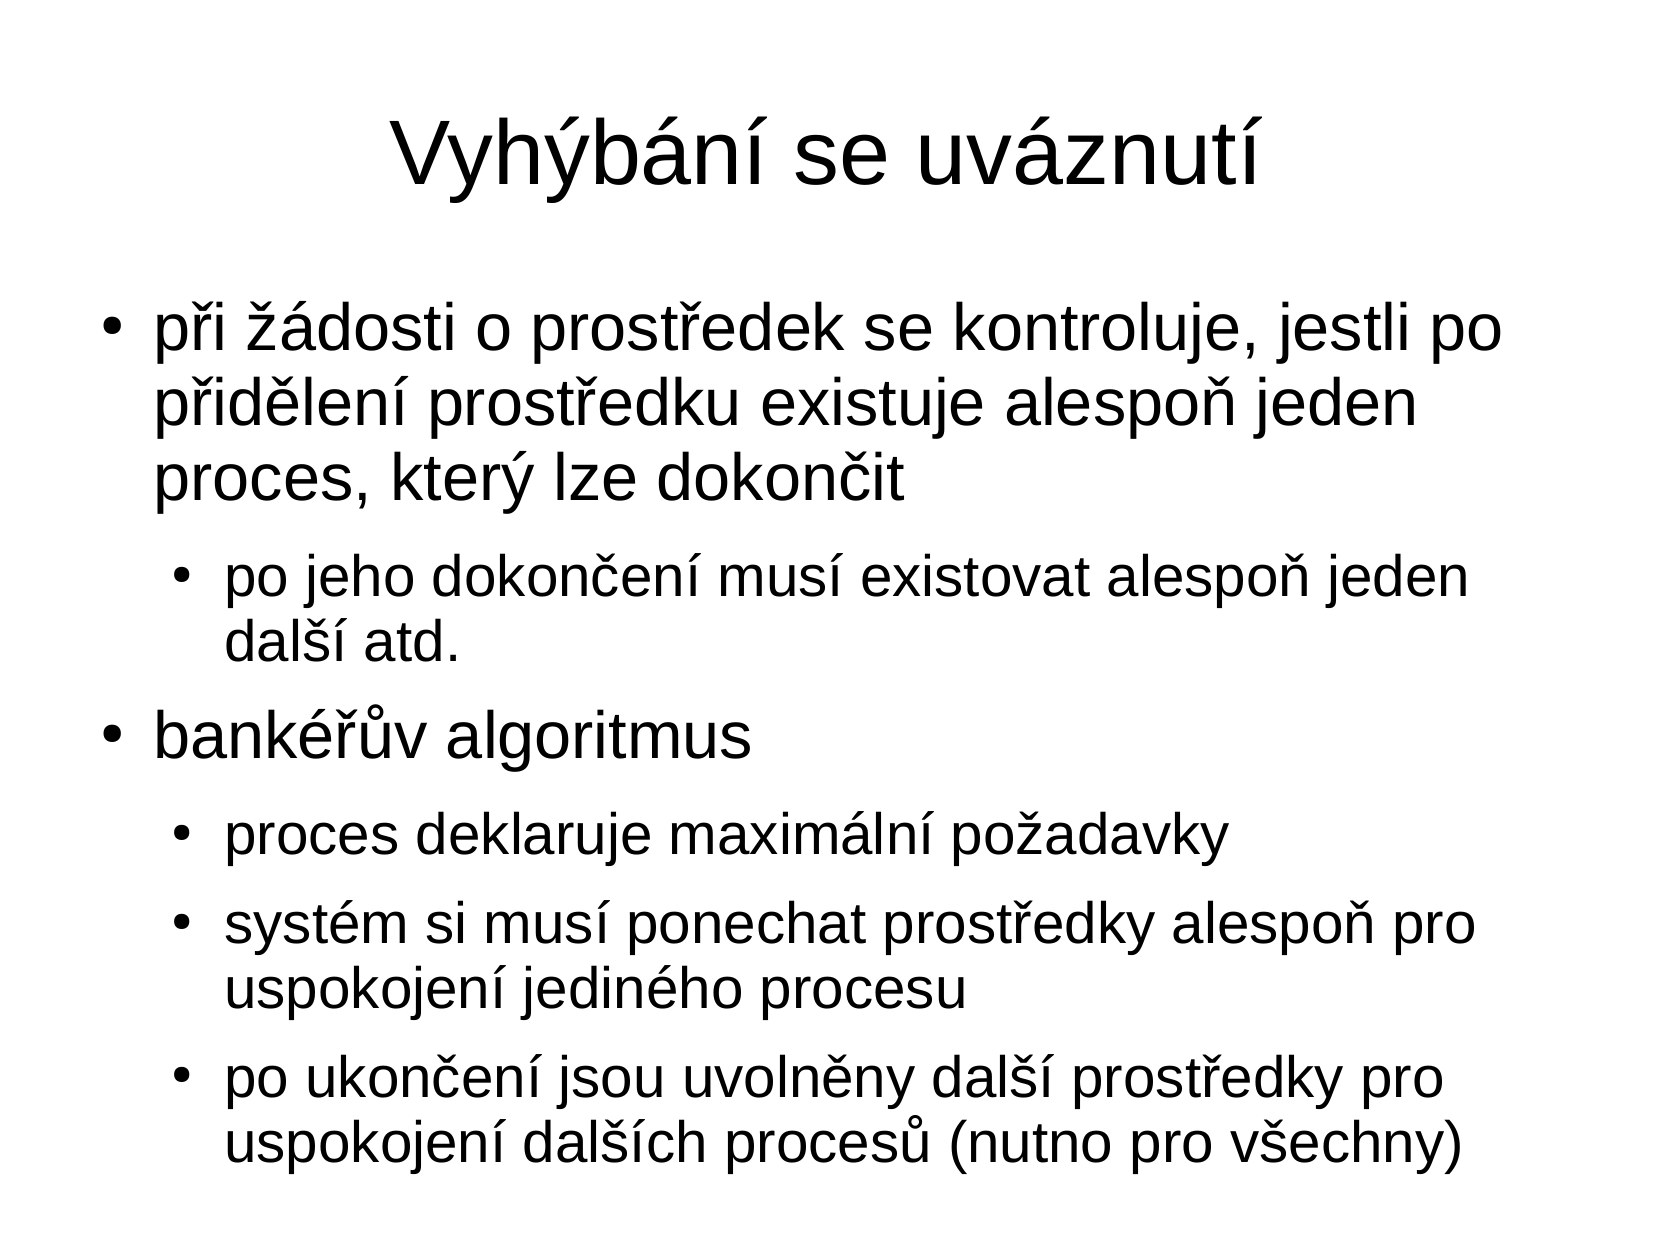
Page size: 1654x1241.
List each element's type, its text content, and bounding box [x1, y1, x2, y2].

list při žádosti o prostředek se kontroluje, jestli po přidělení prostředku existuje alespoň jeden proces, který lze dokončit po jeho dokončení musí existovat alespoň jeden další atd. bankéřův algoritmus proces deklaruje maximální požadavky systém si musí ponechat prostředky alespoň pro uspokojení jediného procesu po ukončení jsou uvolněny další prostředky pro uspokojení dalších procesů (nutno pro všechny) [82, 290, 1571, 1175]
title Vyhýbání se uváznutí [82, 56, 1571, 250]
